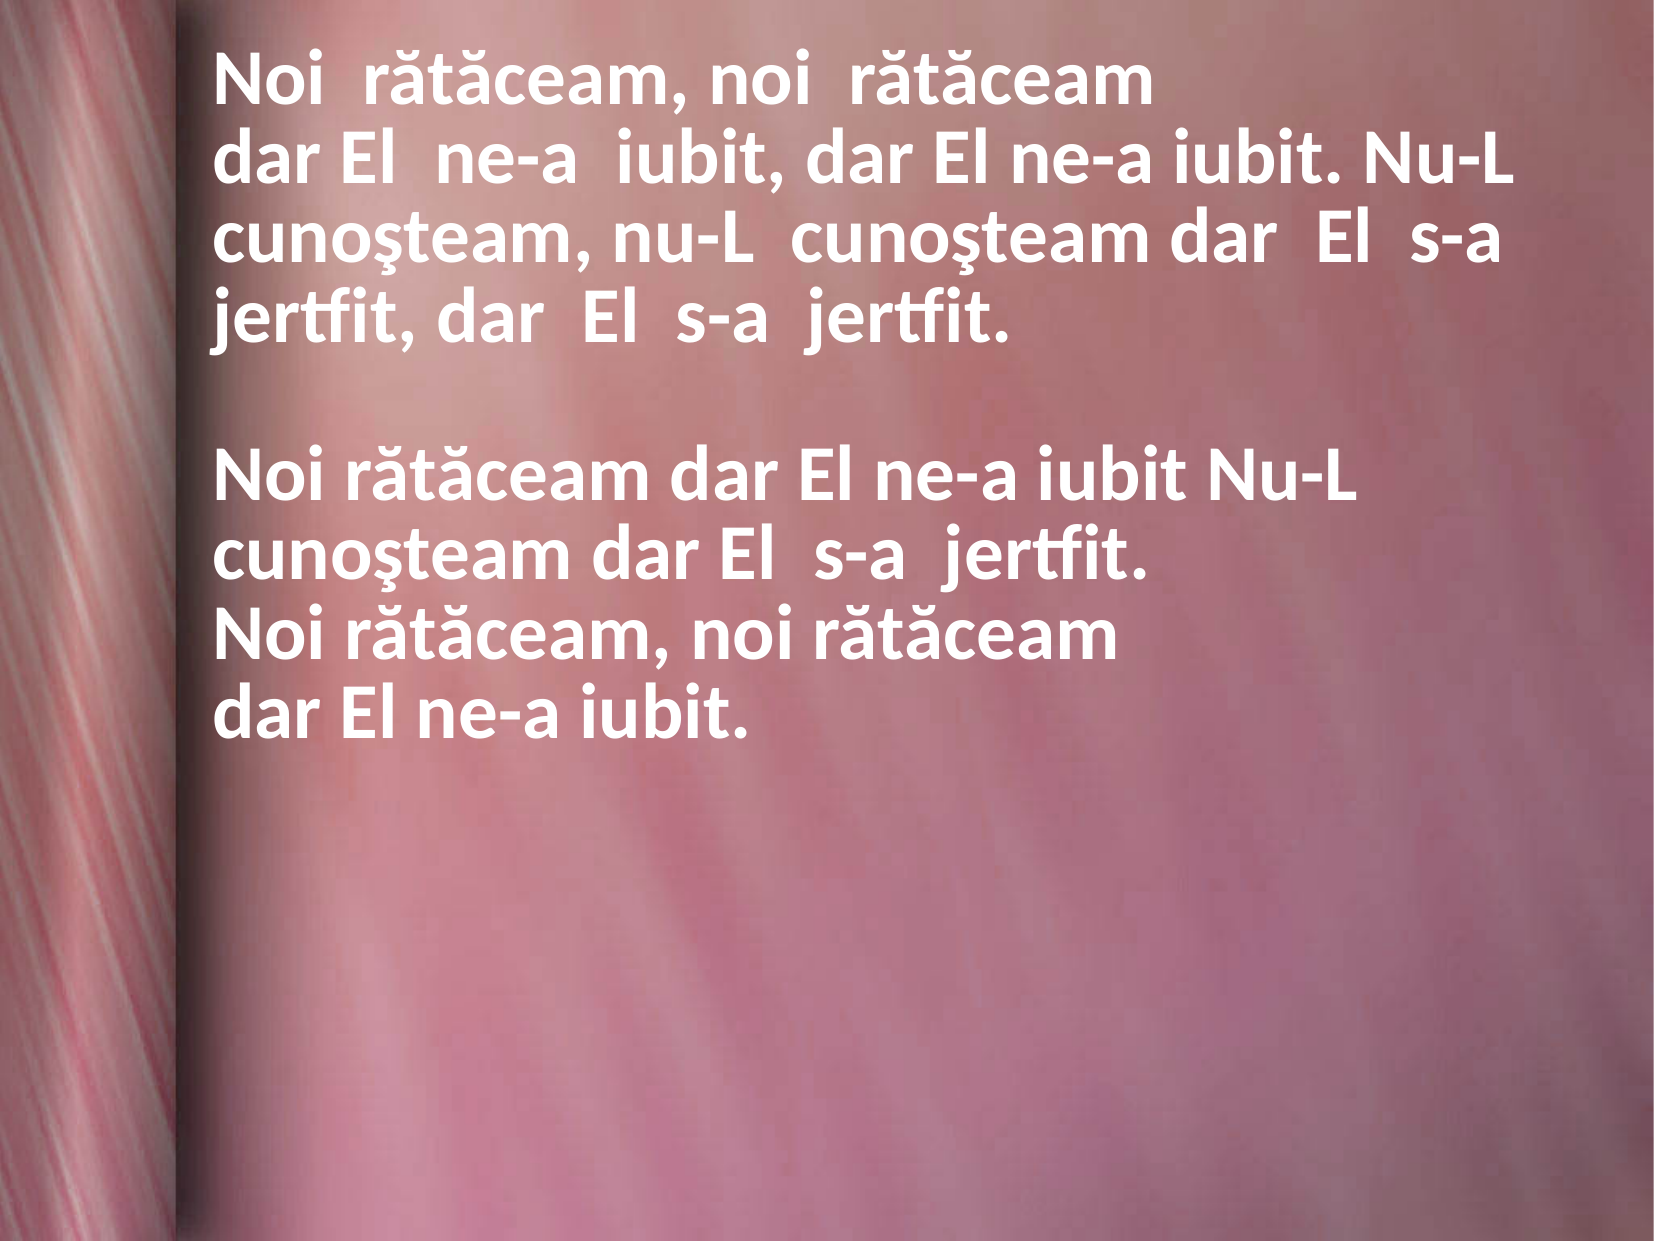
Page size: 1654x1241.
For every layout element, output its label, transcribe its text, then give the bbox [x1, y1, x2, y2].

picture [0, 0, 1654, 1241]
text_box Noi rătăceam, noi rătăceam dar El ne-a iubit, dar El ne-a iubit. Nu-L cunoşteam, nu-L cunoşteam dar El s-a jertfit, dar El s-a jertfit. Noi rătăceam dar El ne-a iubit Nu-L cunoşteam dar El s-a jertfit. Noi rătăceam, noi rătăceam dar El ne-a iubit. [212, 44, 1545, 1013]
